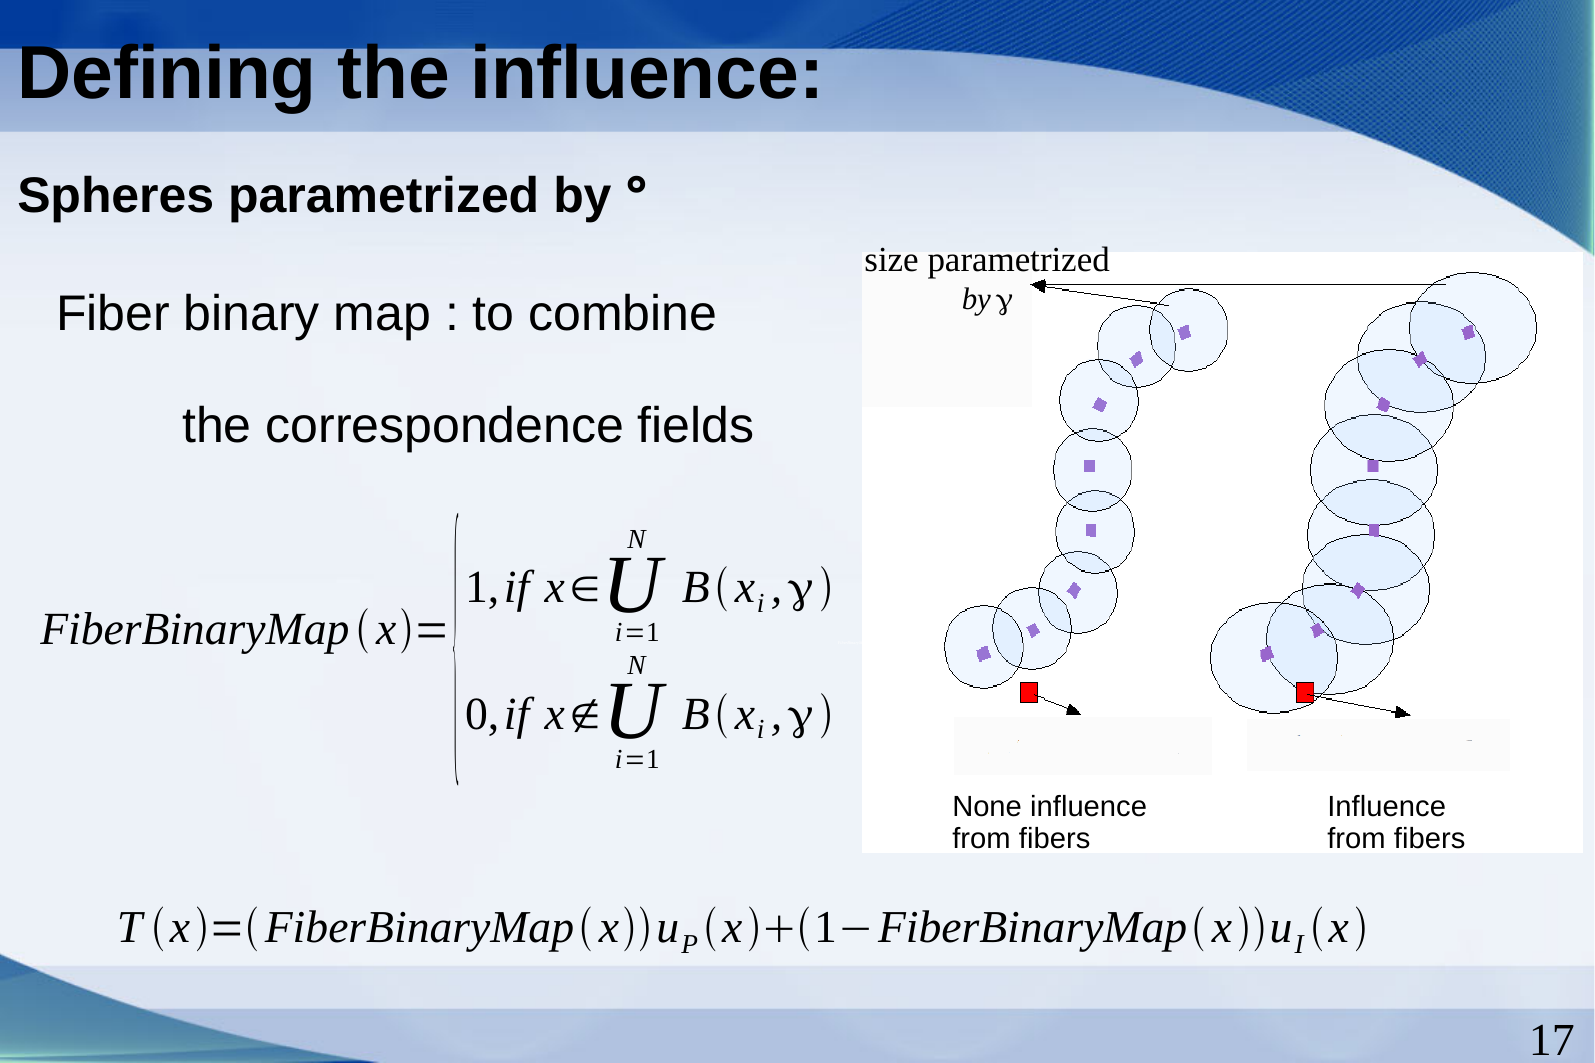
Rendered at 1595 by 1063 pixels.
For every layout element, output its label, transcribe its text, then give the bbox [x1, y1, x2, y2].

subtitle Fiber binary map : to combine the correspondence fields [37, 235, 1353, 453]
picture [0, 0, 1595, 1063]
title Defining the influence: Spheres parametrized by ° [17, 35, 1506, 235]
text_box None influence Influence from fibers from fibers [937, 782, 1501, 863]
chart [32, 510, 952, 787]
chart [110, 901, 1374, 960]
chart [858, 240, 1117, 316]
